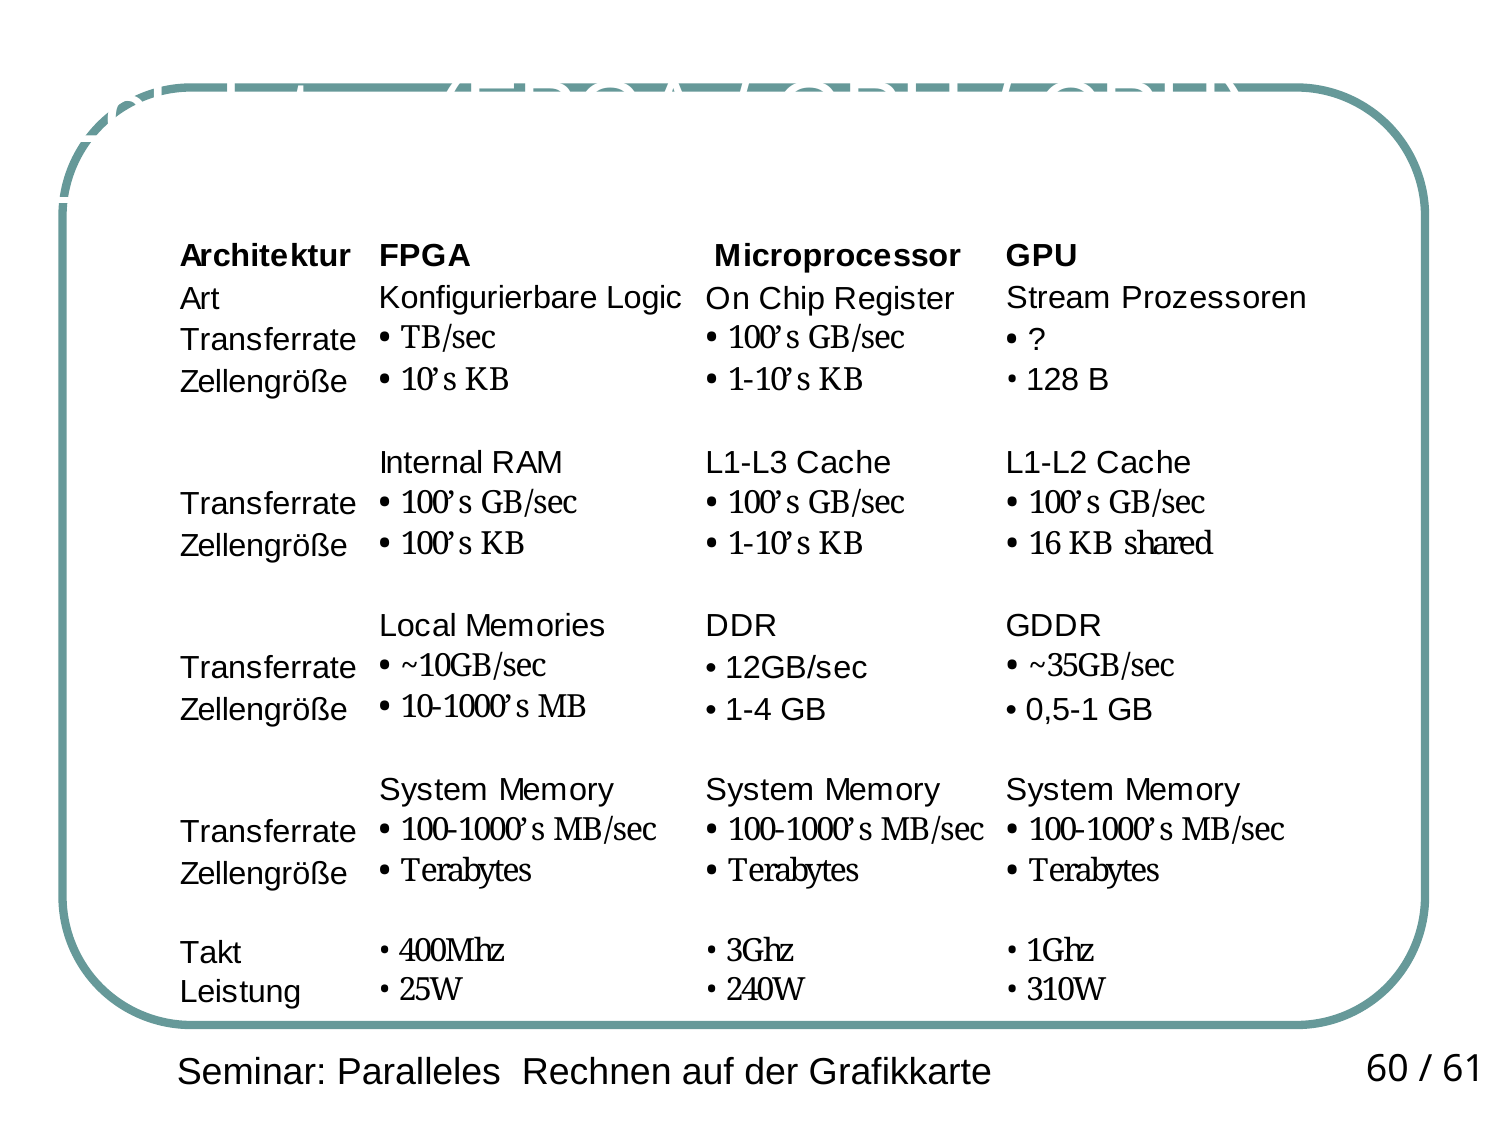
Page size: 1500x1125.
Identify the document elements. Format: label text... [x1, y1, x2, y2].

title Eckdaten (FPGA / GPU / CPU) [31, 0, 1347, 233]
chart [176, 236, 1328, 1015]
